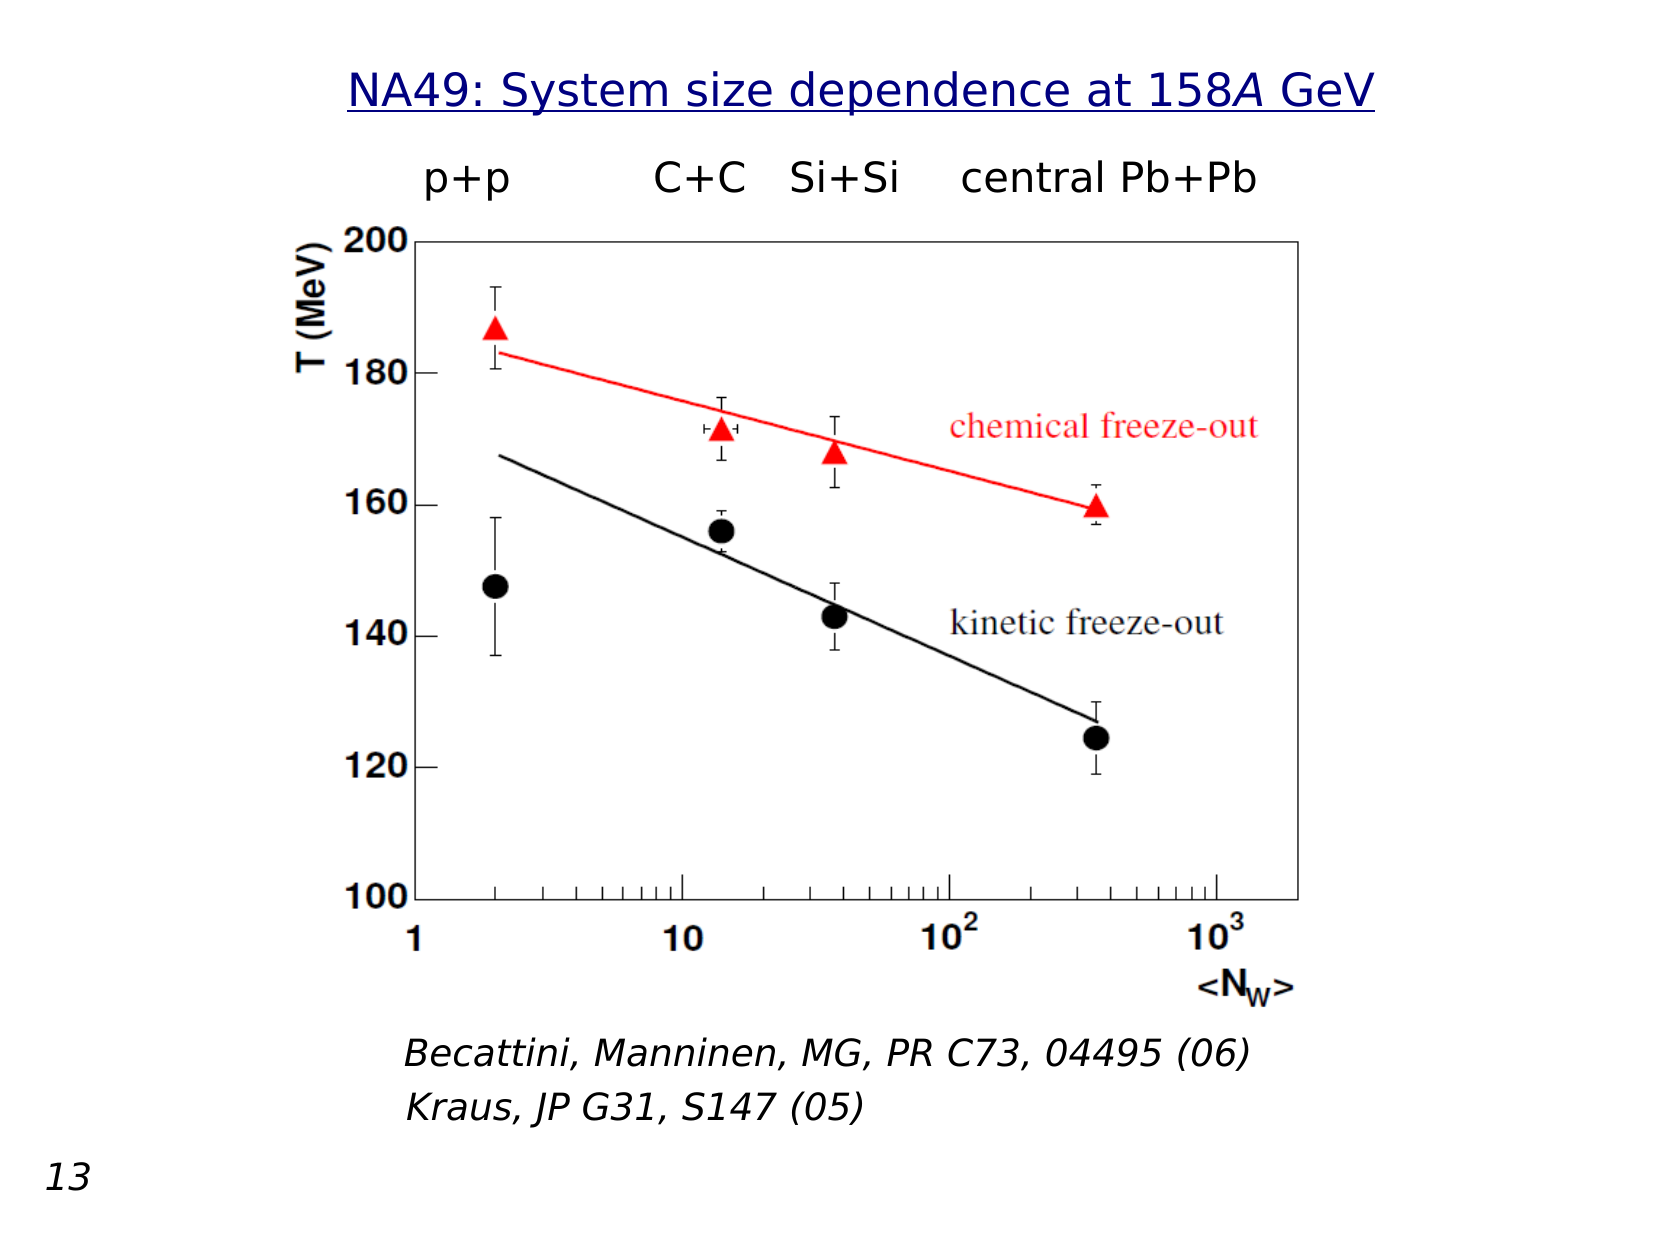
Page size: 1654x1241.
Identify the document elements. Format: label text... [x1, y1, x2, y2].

text_box central Pb+Pb [960, 154, 1258, 203]
text_box C+C [653, 154, 747, 203]
text_box NA49: System size dependence at 158A GeV [347, 64, 1376, 118]
text_box Kraus, JP G31, S147 (05) [406, 1086, 879, 1130]
text_box Si+Si [789, 154, 901, 203]
text_box Becattini, Manninen, MG, PR C73, 04495 (06) [403, 1031, 1254, 1076]
text_box p+p [422, 154, 512, 203]
picture [252, 180, 1402, 1063]
